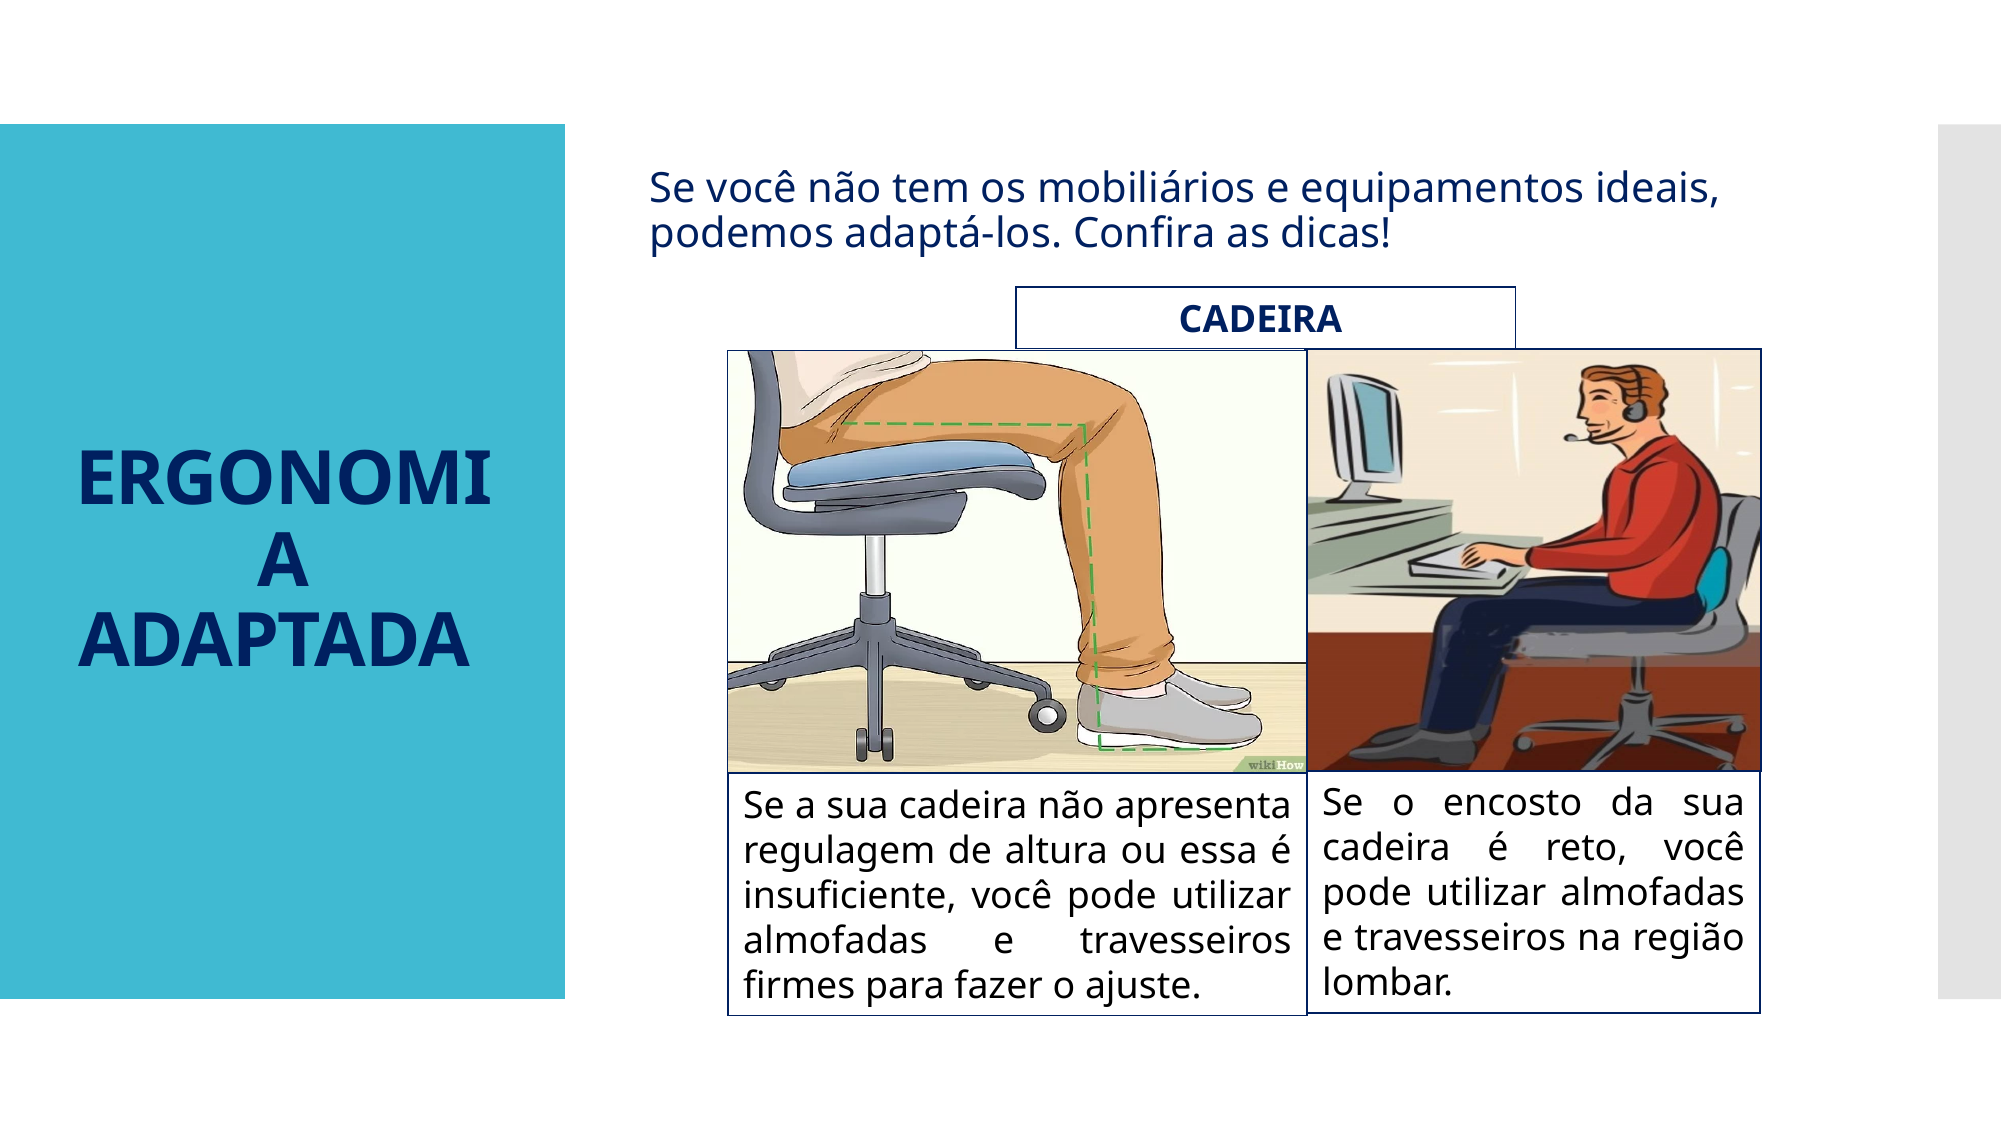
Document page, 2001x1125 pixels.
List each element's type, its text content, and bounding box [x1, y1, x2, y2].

text_box Se a sua cadeira não apresenta regulagem de altura ou essa é insuficiente, você pode utilizar almofadas e travesseiros firmes para fazer o ajuste. [728, 773, 1308, 1016]
picture [1308, 350, 1761, 770]
text_box Se o encosto da sua cadeira é reto, você pode utilizar almofadas e travesseiros na região lombar. [1307, 770, 1761, 1014]
text_box CADEIRA [1015, 287, 1516, 349]
picture [728, 351, 1307, 773]
list Se você não tem os mobiliários e equipamentos ideais, podemos adaptá-los. Confira as dicas! [634, 141, 1835, 982]
title ERGONOMIA ADAPTADA [41, 184, 526, 940]
